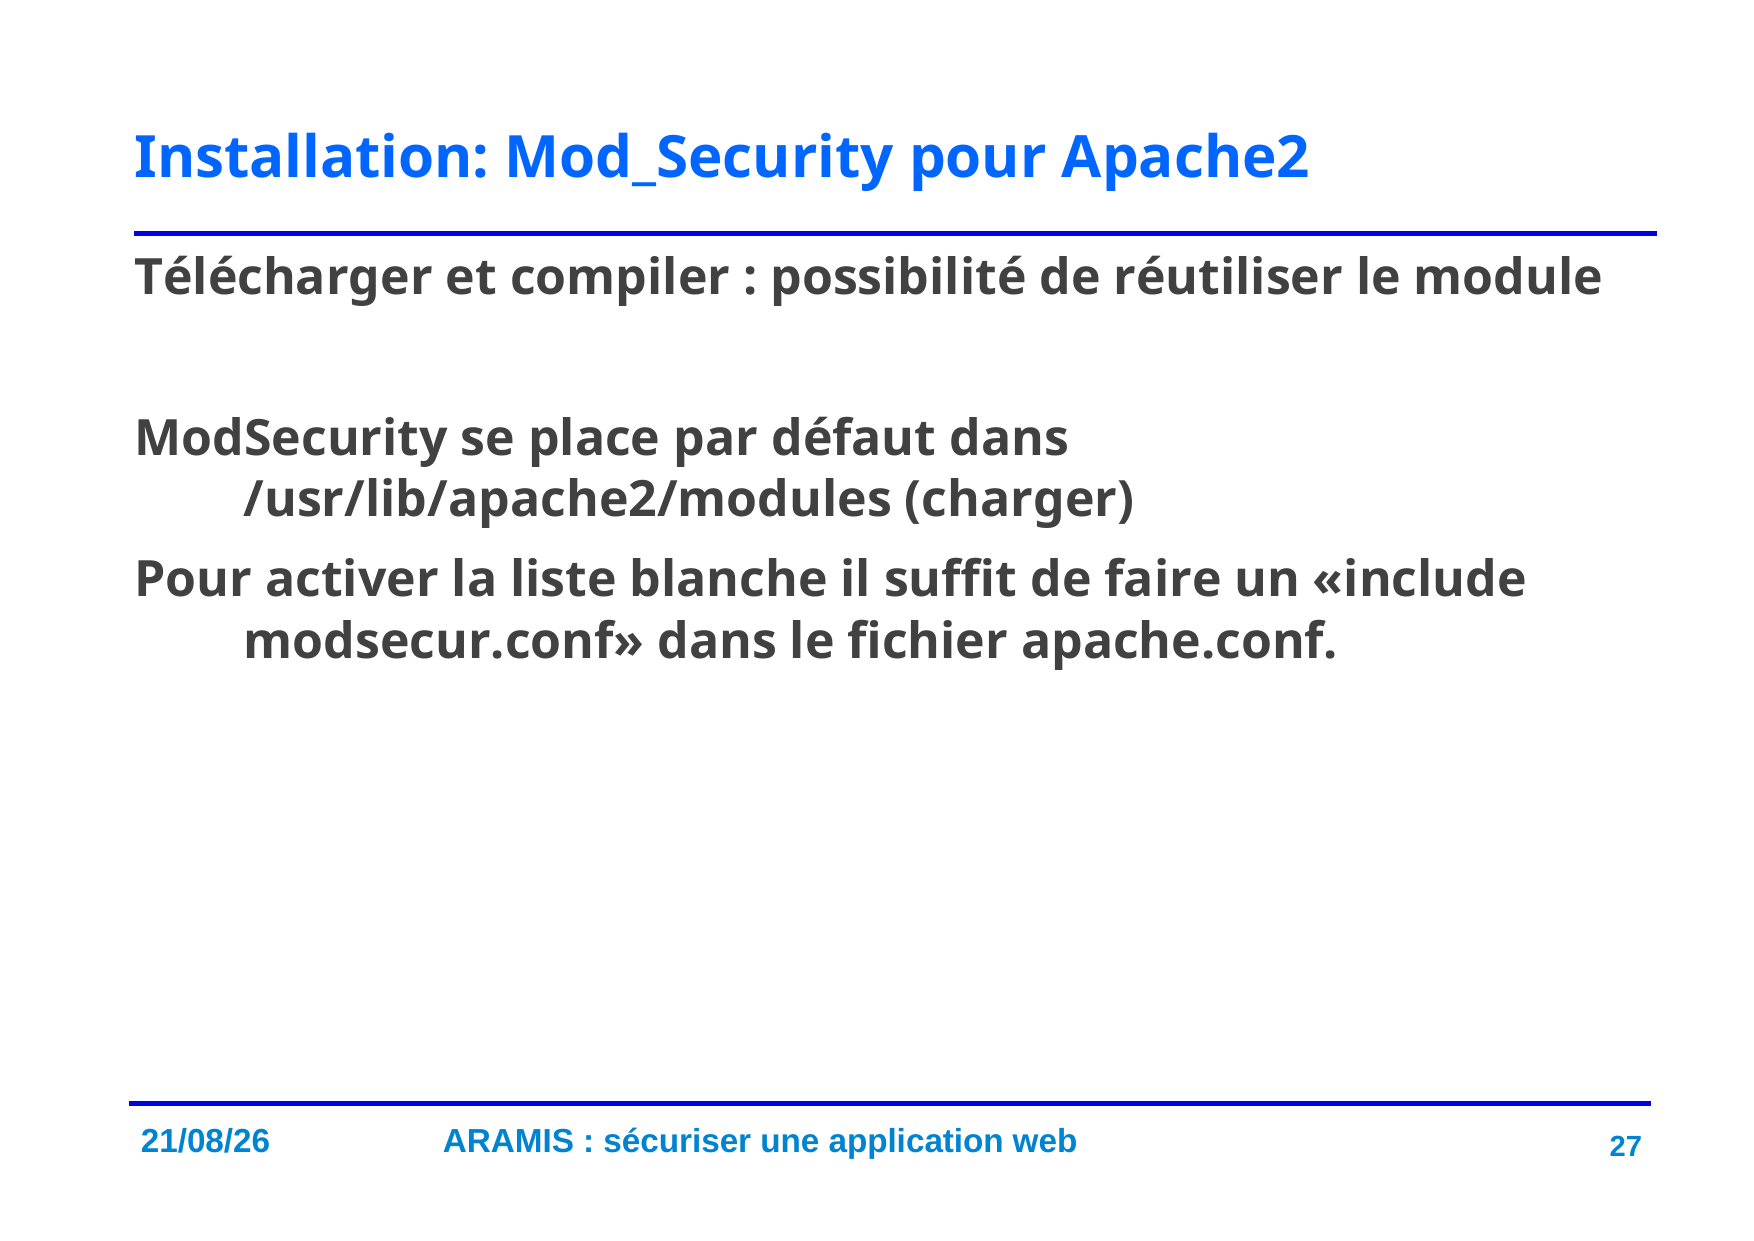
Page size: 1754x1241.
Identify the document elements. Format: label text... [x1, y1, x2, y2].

list Télécharger et compiler : possibilité de réutiliser le module ModSecurity se place par défaut dans /usr/lib/apache2/modules (charger) Pour activer la liste blanche il suffit de faire un «include modsecur.conf» dans le fichier apache.conf. [134, 245, 1657, 1017]
title Installation: Mod_Security pour Apache2 [134, 96, 1456, 222]
